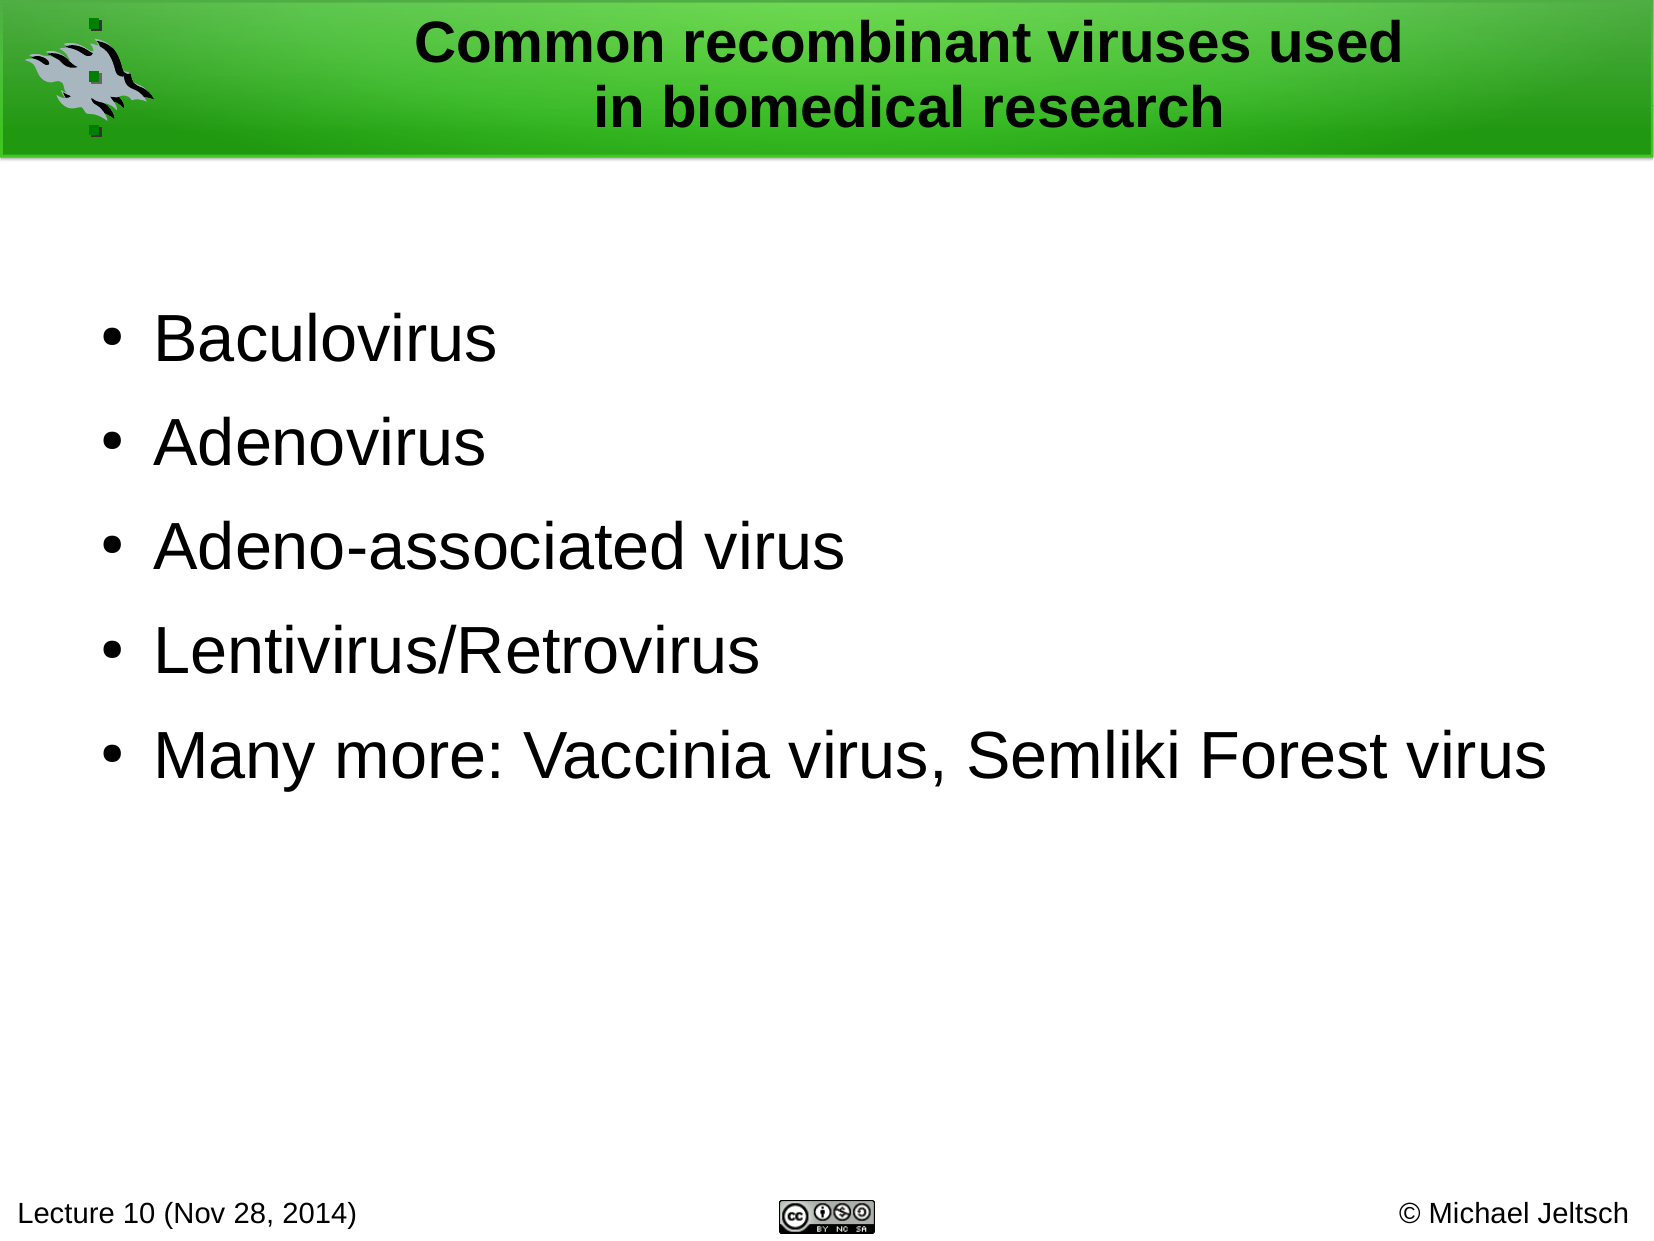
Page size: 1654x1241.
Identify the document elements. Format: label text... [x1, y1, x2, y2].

picture [779, 1200, 875, 1234]
title Common recombinant viruses used in biomedical research [289, 9, 1531, 141]
list Baculovirus Adenovirus Adeno-associated virus Lentivirus/Retrovirus Many more: Vaccinia virus, Semliki Forest virus [82, 300, 1571, 1021]
